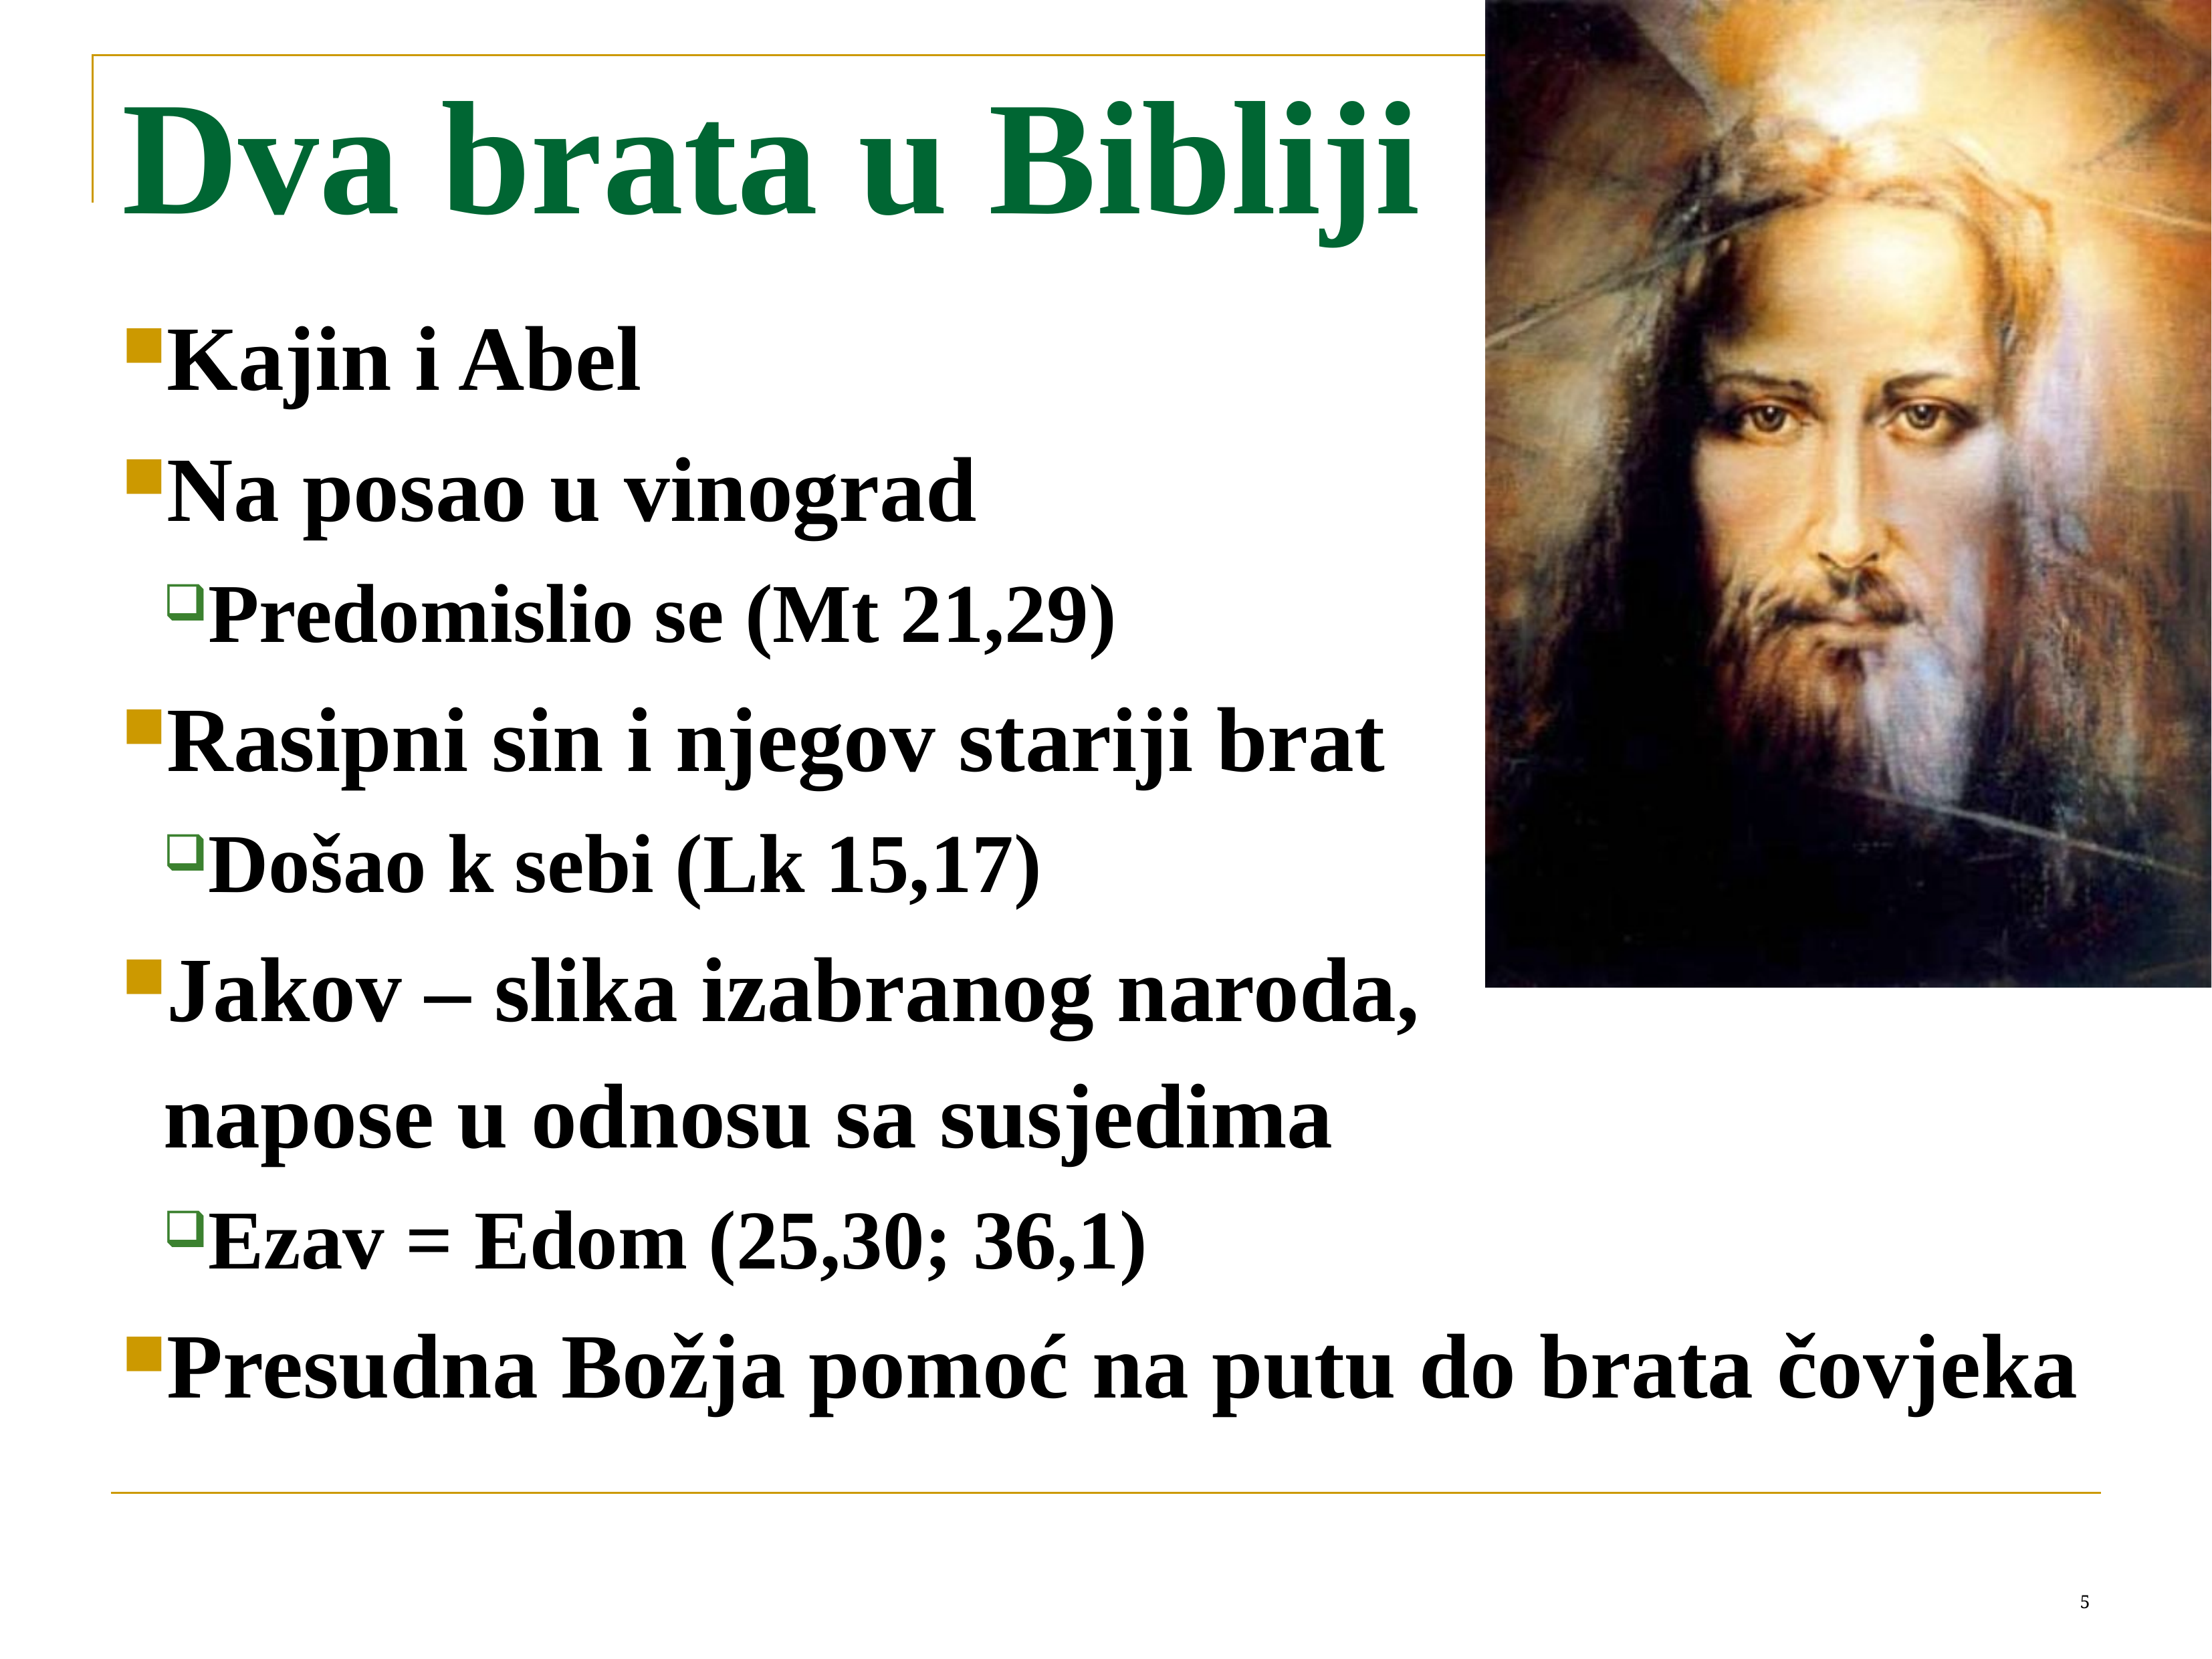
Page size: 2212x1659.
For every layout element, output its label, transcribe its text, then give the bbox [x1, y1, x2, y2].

list Kajin i Abel Na posao u vinograd Predomislio se (Mt 21,29) Rasipni sin i njegov stariji brat Došao k sebi (Lk 15,17) Jakov – slika izabranog naroda, napose u odnosu sa susjedima Ezav = Edom (25,30; 36,1) Presudna Božja pomoć na putu do brata čovjeka [110, 276, 2102, 1493]
picture [1485, 0, 2212, 988]
title Dva brata u Bibliji [110, 67, 1485, 251]
